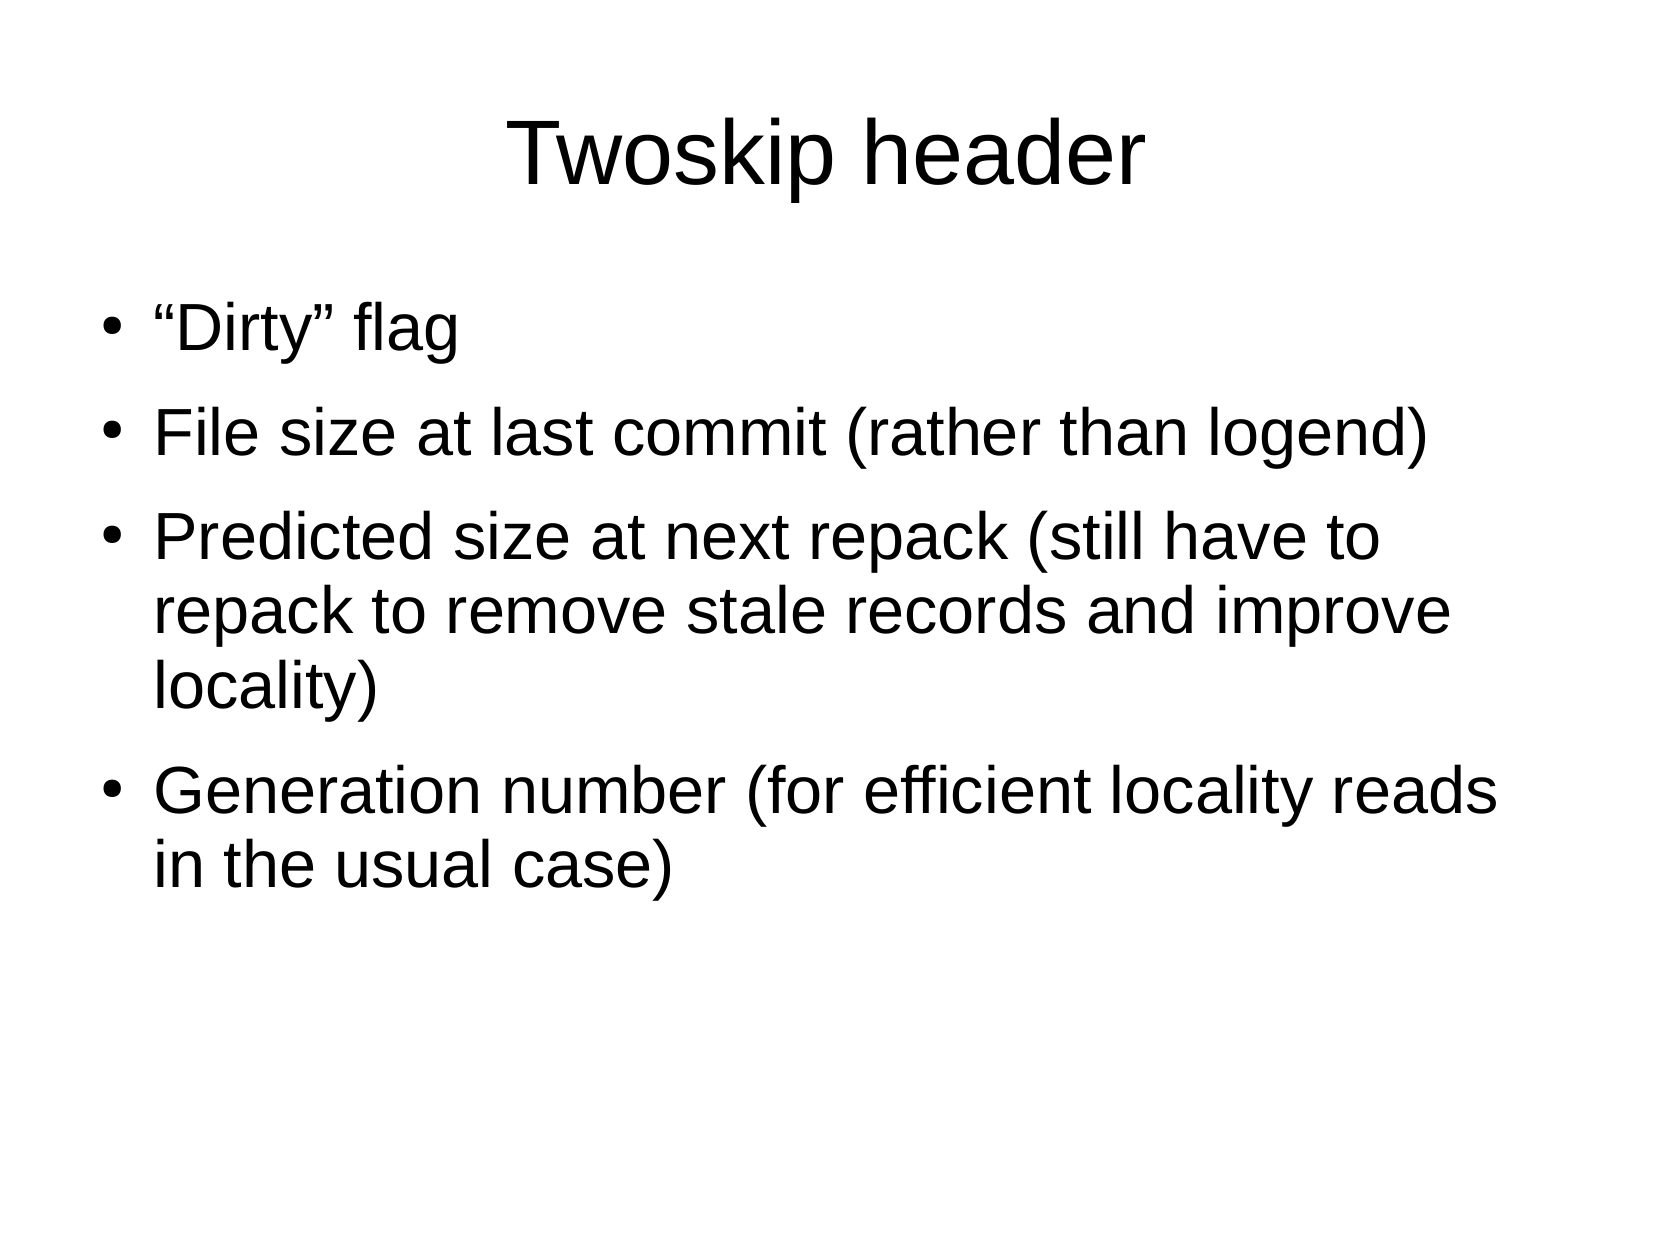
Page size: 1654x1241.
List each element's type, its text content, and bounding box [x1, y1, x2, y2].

list “Dirty” flag File size at last commit (rather than logend) Predicted size at next repack (still have to repack to remove stale records and improve locality) Generation number (for efficient locality reads in the usual case) [82, 290, 1538, 1010]
title Twoskip header [82, 49, 1571, 257]
